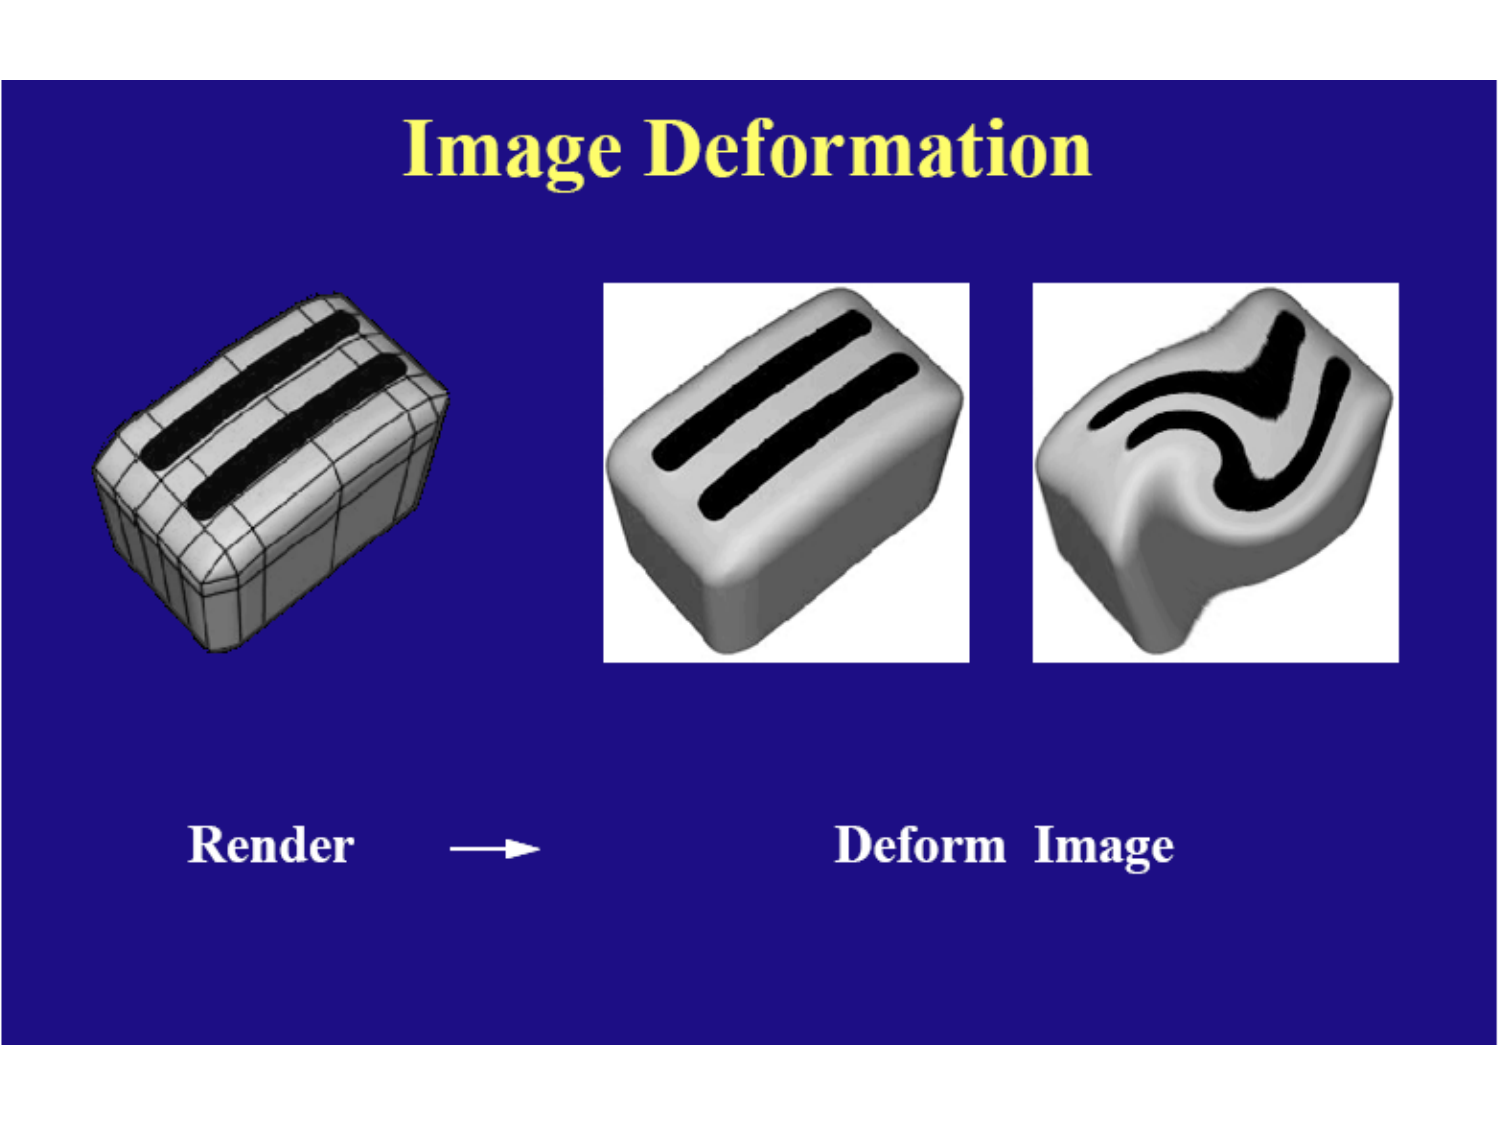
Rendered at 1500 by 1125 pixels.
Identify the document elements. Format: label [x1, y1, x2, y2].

picture [0, 80, 1500, 1045]
